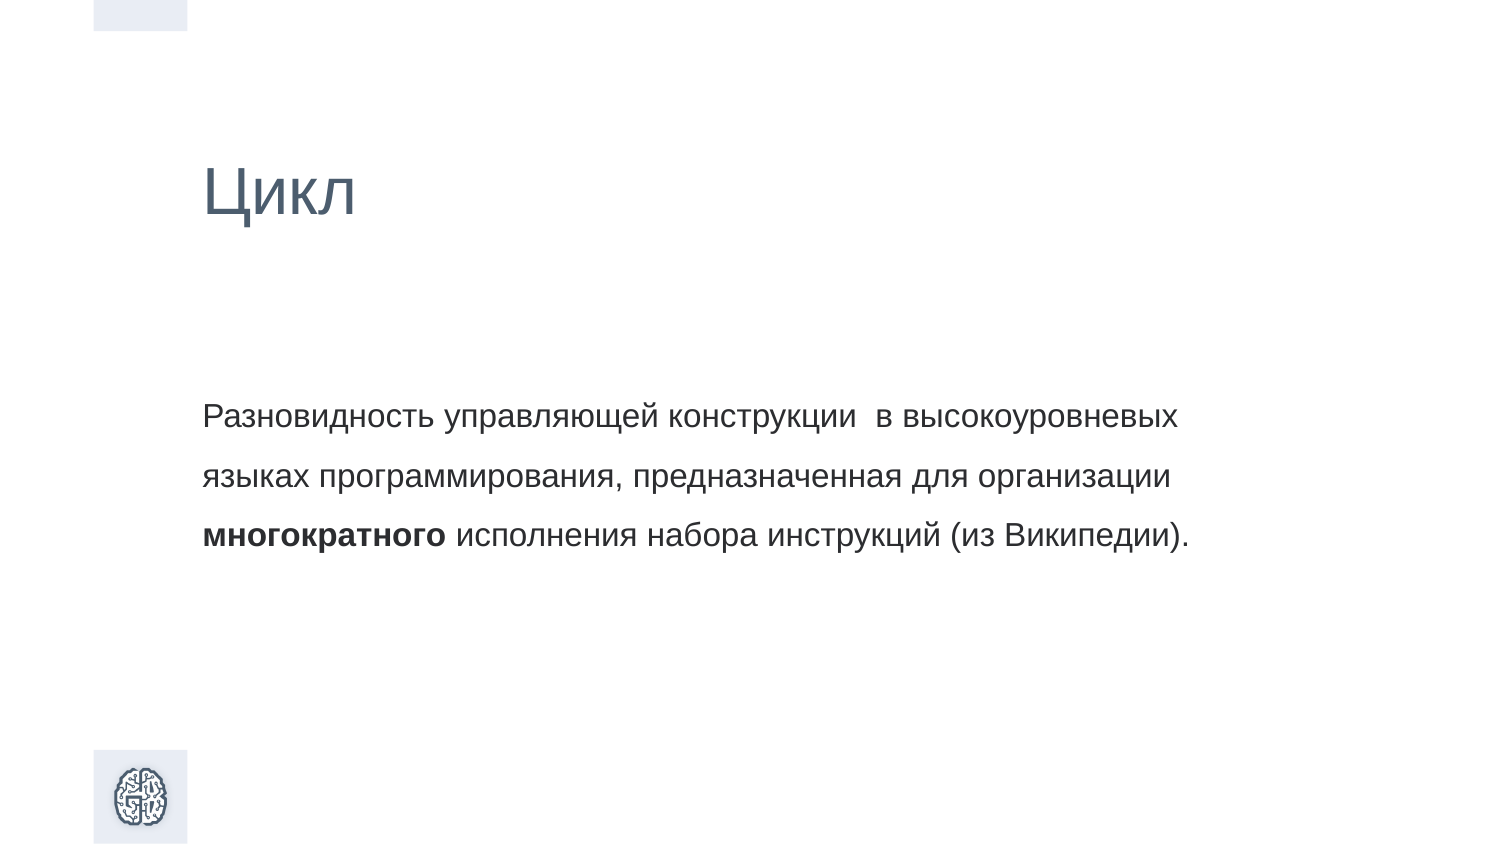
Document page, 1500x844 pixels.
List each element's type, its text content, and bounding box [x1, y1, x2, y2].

text_box Разновидность управляющей конструкции в высокоуровневых языках программирования, предназначенная для организации многократного исполнения набора инструкций (из Википедии). [187, 347, 1312, 421]
picture [106, 760, 175, 834]
text_box Цикл [187, 93, 1312, 282]
